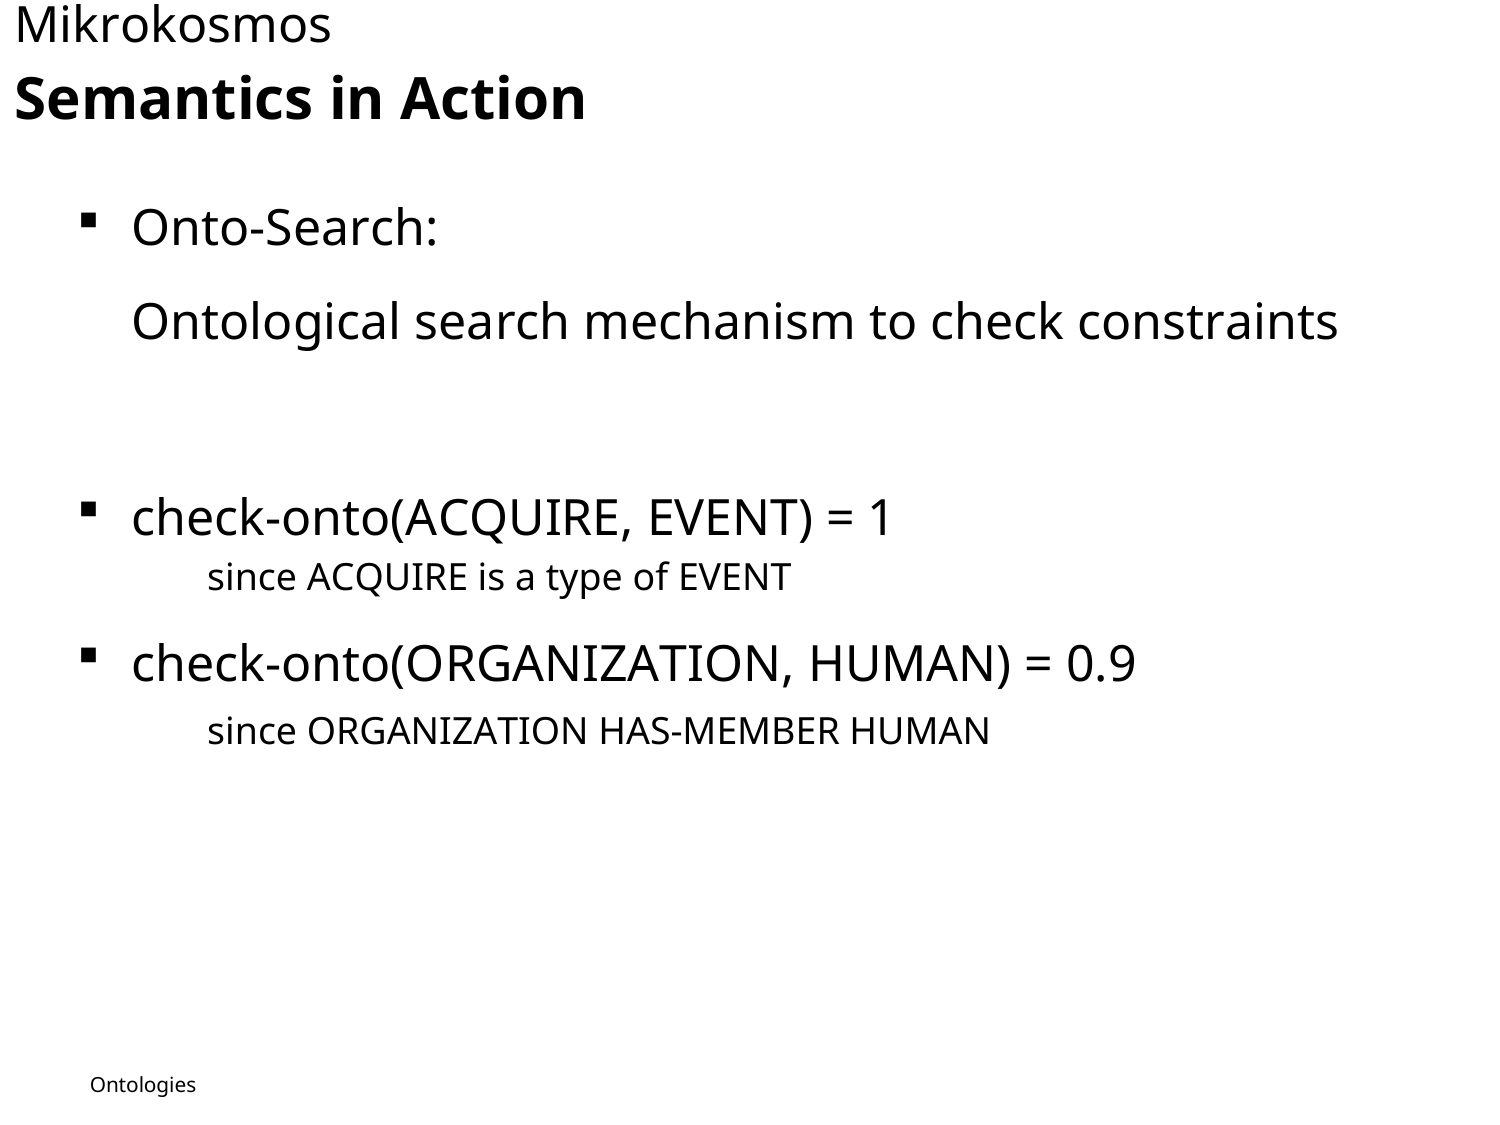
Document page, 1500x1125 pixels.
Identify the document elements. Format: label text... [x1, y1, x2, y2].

list Onto-Search: Ontological search mechanism to check constraints check-onto(ACQUIRE, EVENT) = 1 since ACQUIRE is a type of EVENT check-onto(ORGANIZATION, HUMAN) = 0.9 since ORGANIZATION HAS-MEMBER HUMAN [62, 174, 1475, 1013]
title Mikrokosmos Semantics in Action [0, 0, 1500, 136]
